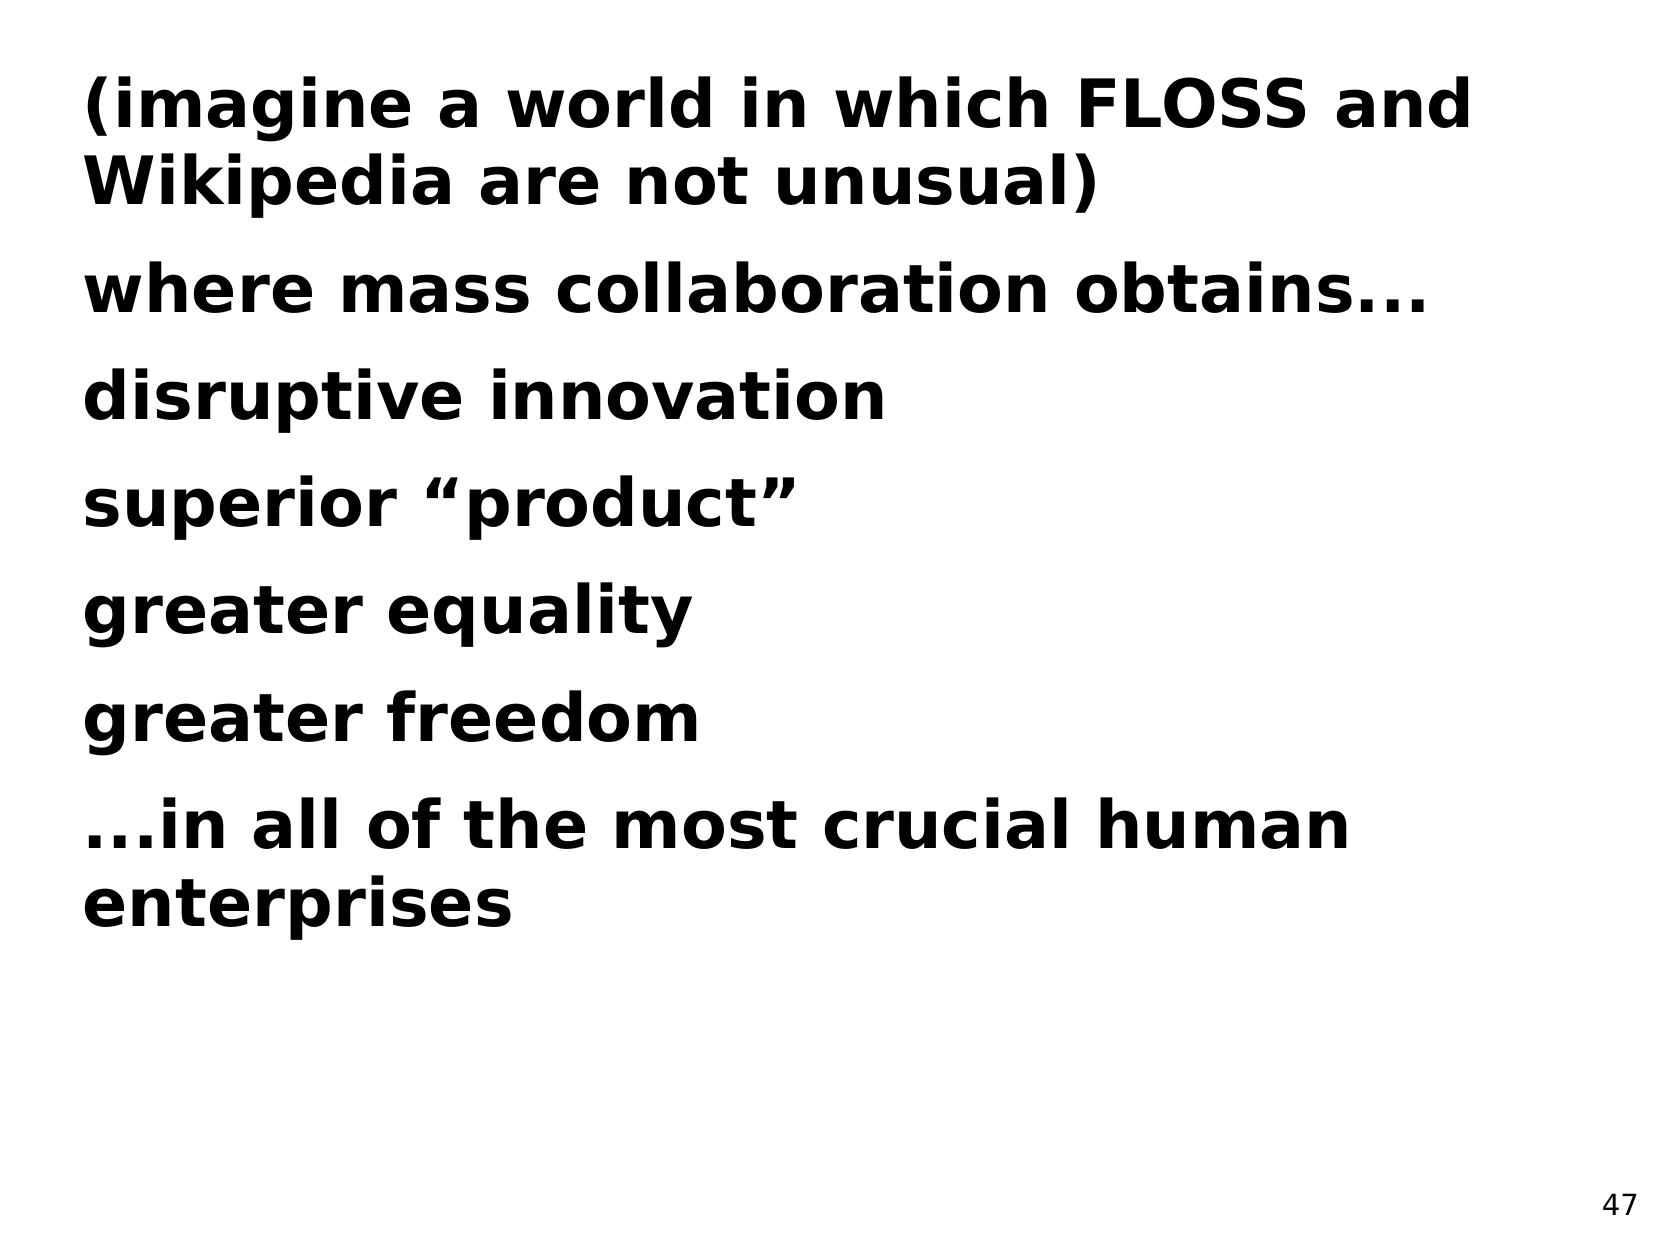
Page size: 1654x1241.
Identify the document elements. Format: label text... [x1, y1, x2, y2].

list (imagine a world in which FLOSS and Wikipedia are not unusual) where mass collaboration obtains... disruptive innovation superior “product” greater equality greater freedom ...in all of the most crucial human enterprises [82, 65, 1571, 1157]
